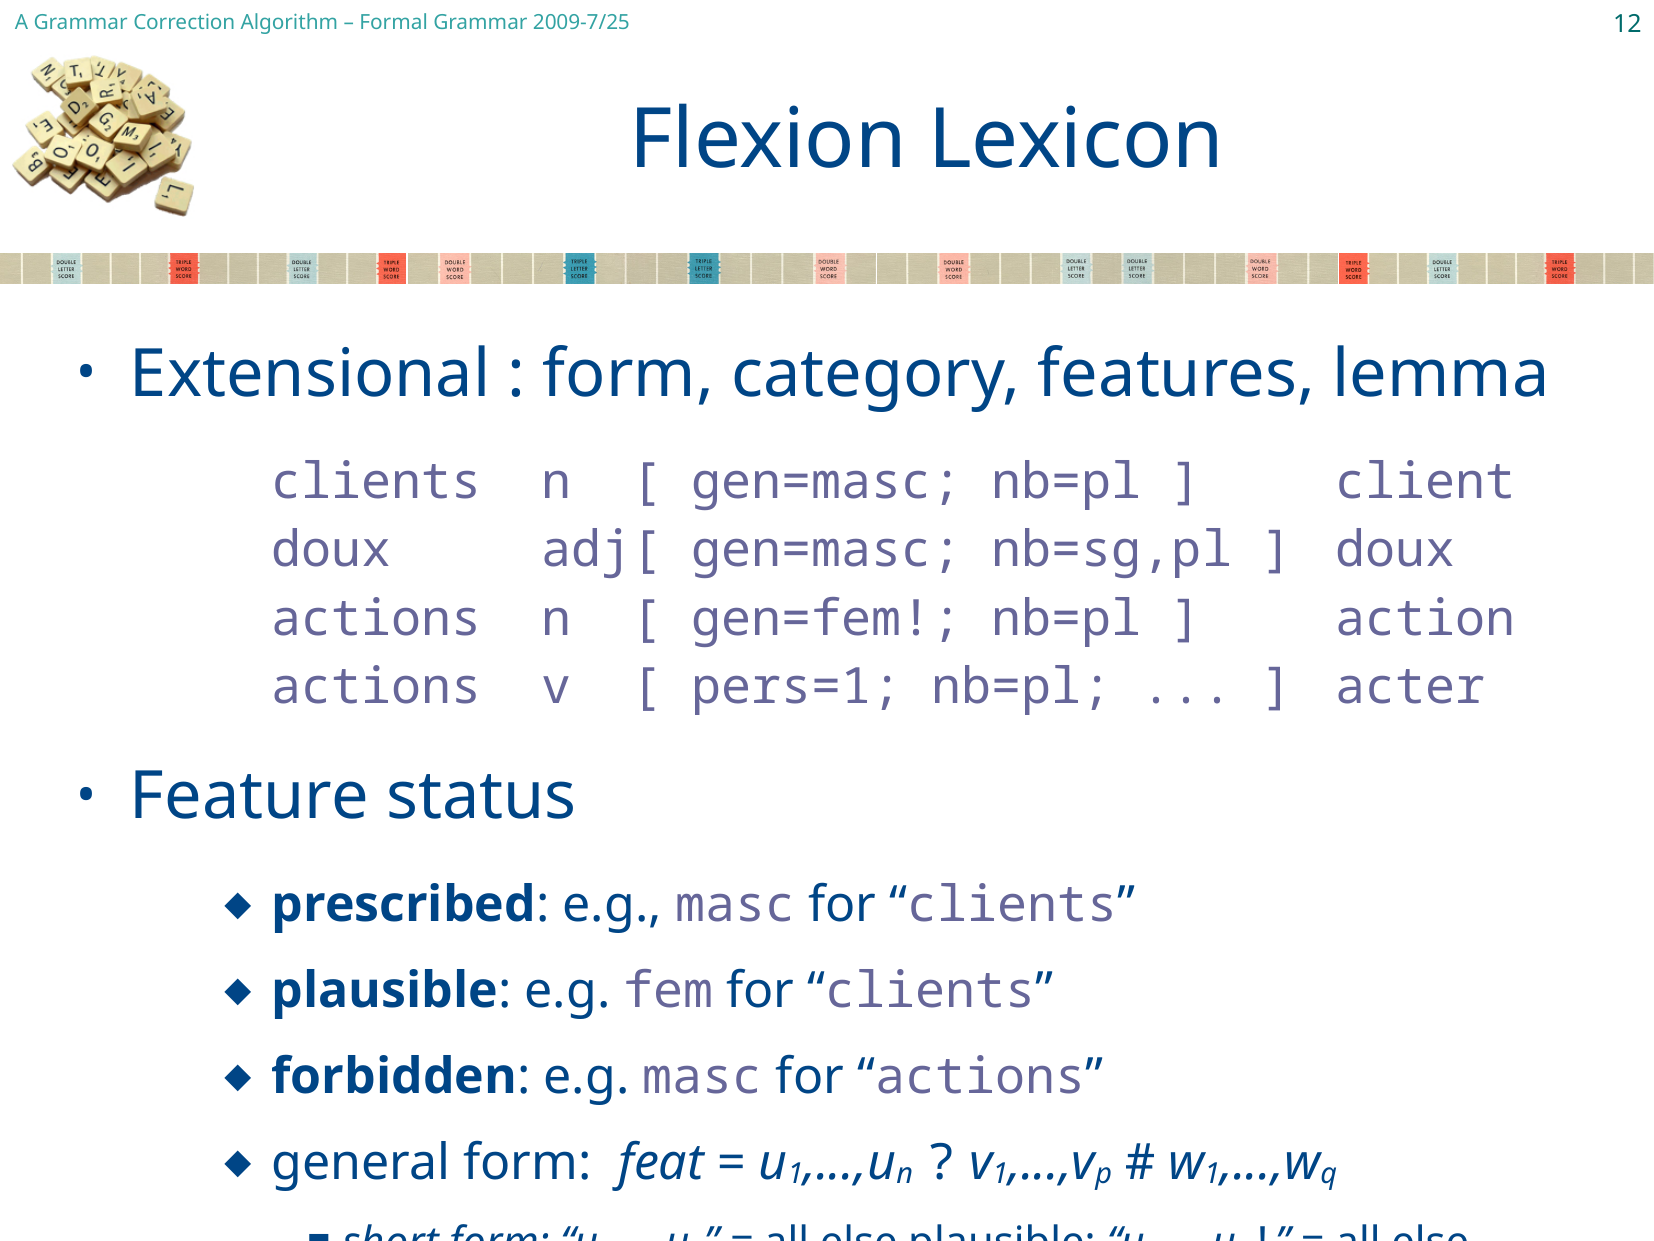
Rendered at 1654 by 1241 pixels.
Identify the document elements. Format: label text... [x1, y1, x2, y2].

title Flexion Lexicon [218, 31, 1636, 239]
picture [408, 253, 876, 284]
picture [0, 253, 406, 284]
picture [1339, 253, 1654, 284]
picture [877, 253, 1338, 284]
picture [11, 53, 195, 219]
list Extensional : form, category, features, lemma clients n [ gen=masc; nb=pl ] client doux adj[ gen=masc; nb=sg,pl ] doux actions n [ gen=fem!; nb=pl ] action actions v [ pers=1; nb=pl; ... ] acter Feature status prescribed: e.g., masc for “clients” plausible: e.g. fem for “clients” forbidden: e.g. masc for “actions” general form: feat = u1,...,un ? v1,...,vp # w1,...,wq short form: “u1,...,un” = all else plausible; “u1,...,un!” = all else forbidden [59, 324, 1654, 1211]
